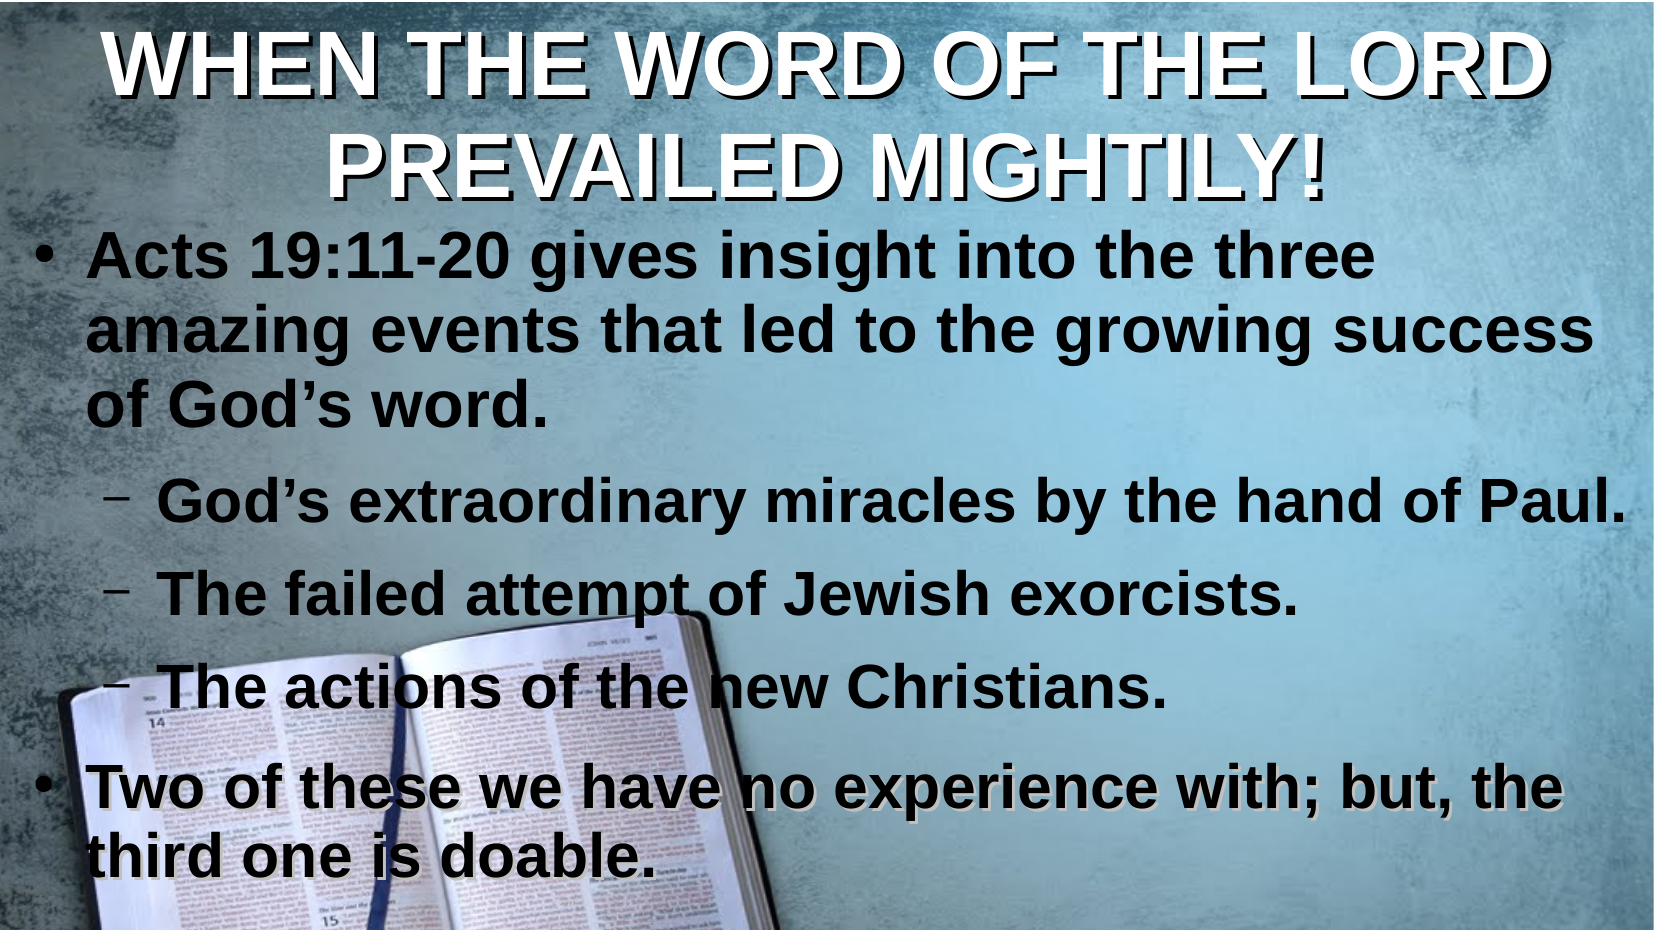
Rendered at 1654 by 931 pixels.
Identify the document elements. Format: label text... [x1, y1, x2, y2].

title WHEN THE WORD OF THE LORD PREVAILED MIGHTILY! [82, 12, 1571, 217]
list Acts 19:11-20 gives insight into the three amazing events that led to the growing success of God’s word. God’s extraordinary miracles by the hand of Paul. The failed attempt of Jewish exorcists. The actions of the new Christians. Two of these we have no experience with; but, the third one is doable. [15, 217, 1636, 930]
picture [0, 2, 1654, 930]
